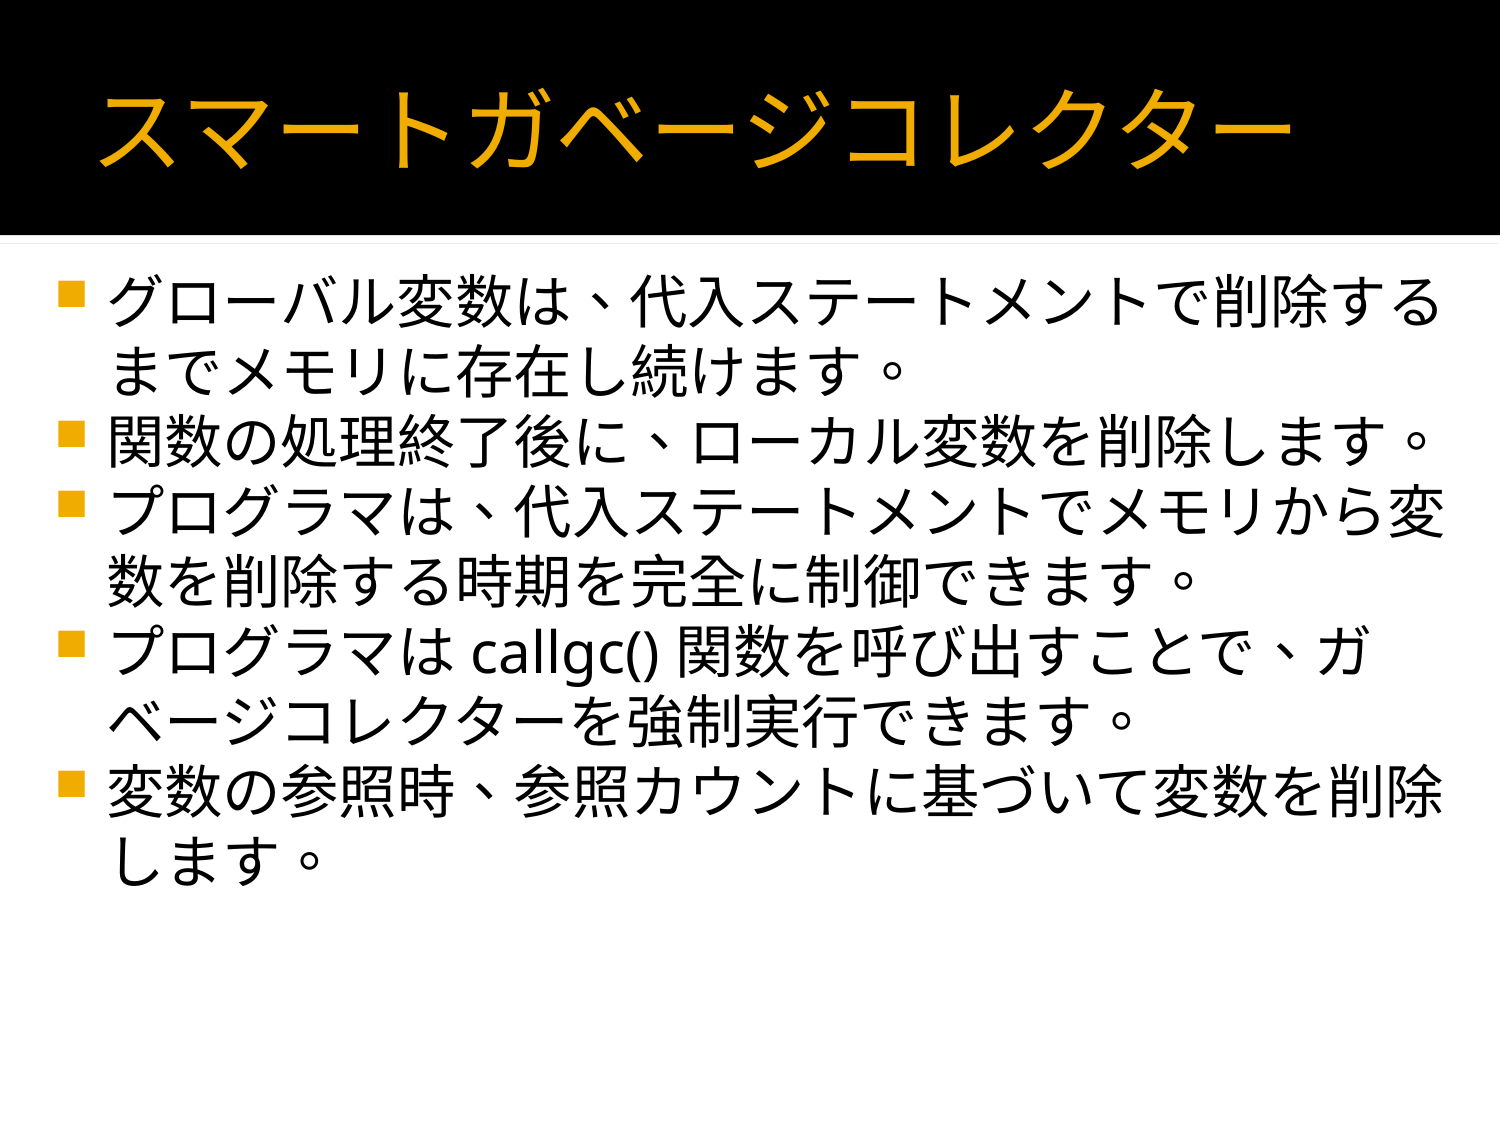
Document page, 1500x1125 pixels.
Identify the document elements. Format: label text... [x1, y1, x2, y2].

list グローバル変数は、代入ステートメントで削除するまでメモリに存在し続けます。 関数の処理終了後に、ローカル変数を削除します。 プログラマは、代入ステートメントでメモリから変数を削除する時期を完全に制御できます。 プログラマは callgc() 関数を呼び出すことで、ガベージコレクターを強制実行できます。 変数の参照時、参照カウントに基づいて変数を削除します。 [24, 249, 1463, 1050]
title スマートガベージコレクター [75, 25, 1425, 231]
